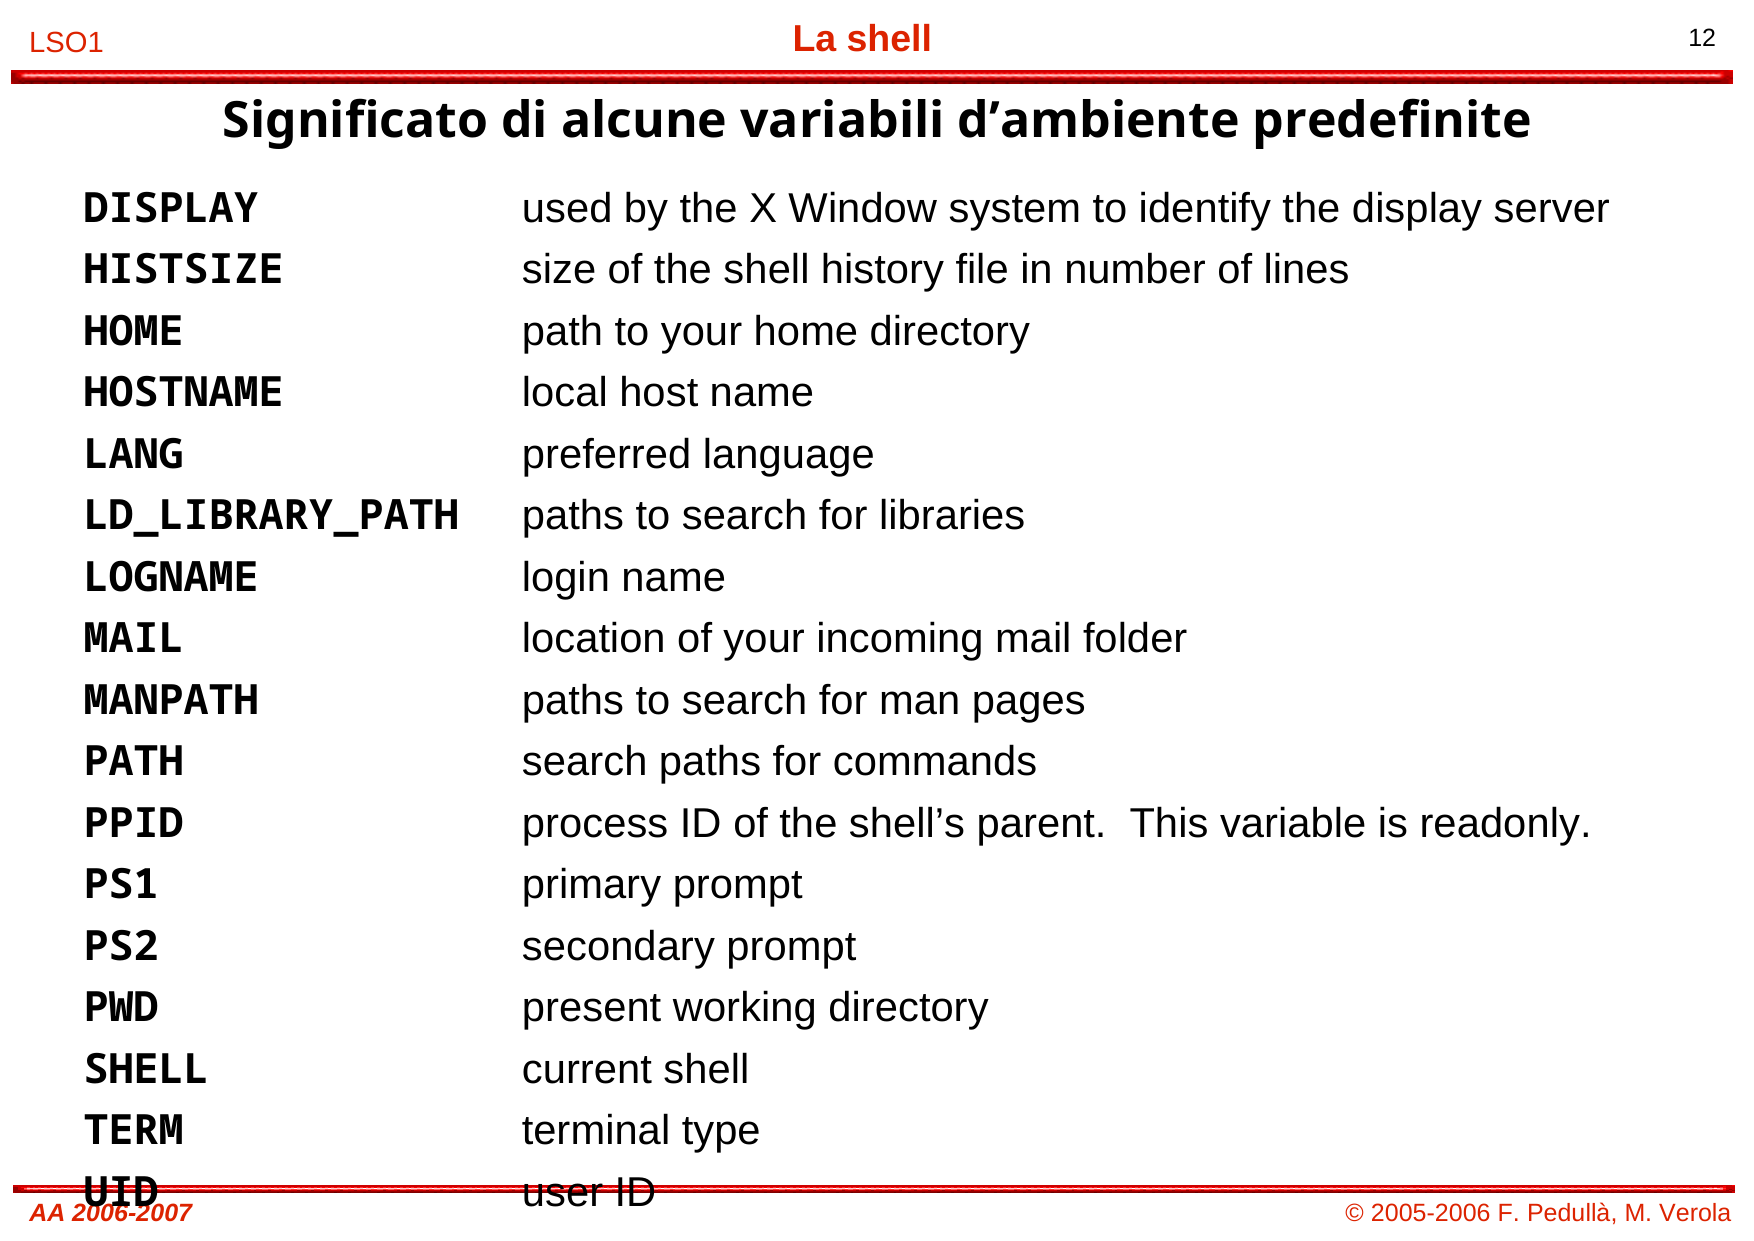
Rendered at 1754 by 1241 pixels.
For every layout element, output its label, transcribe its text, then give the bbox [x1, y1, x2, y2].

picture [541, 1187, 548, 1193]
picture [91, 1187, 100, 1193]
picture [141, 1187, 151, 1193]
picture [572, 1187, 583, 1193]
picture [13, 1185, 85, 1193]
picture [106, 1187, 118, 1193]
picture [551, 1187, 570, 1193]
picture [622, 1187, 629, 1193]
picture [11, 70, 1733, 84]
title Significato di alcune variabili d’ambiente predefinite [161, 72, 1594, 168]
picture [527, 1187, 538, 1193]
picture [123, 1187, 135, 1193]
picture [157, 1187, 524, 1193]
picture [596, 1187, 618, 1193]
picture [654, 1185, 1735, 1193]
picture [633, 1187, 650, 1193]
list DISPLAY used by the X Window system to identify the display server HISTSIZE size of the shell history file in number of lines HOME path to your home directory HOSTNAME local host name LANG preferred language LD_LIBRARY_PATH paths to search for libraries LOGNAME login name MAIL location of your incoming mail folder MANPATH paths to search for man pages PATH search paths for commands PPID process ID of the shell’s parent. This variable is readonly. PS1 primary prompt PS2 secondary prompt PWD present working directory SHELL current shell TERM terminal type UID user ID [65, 169, 1703, 1187]
